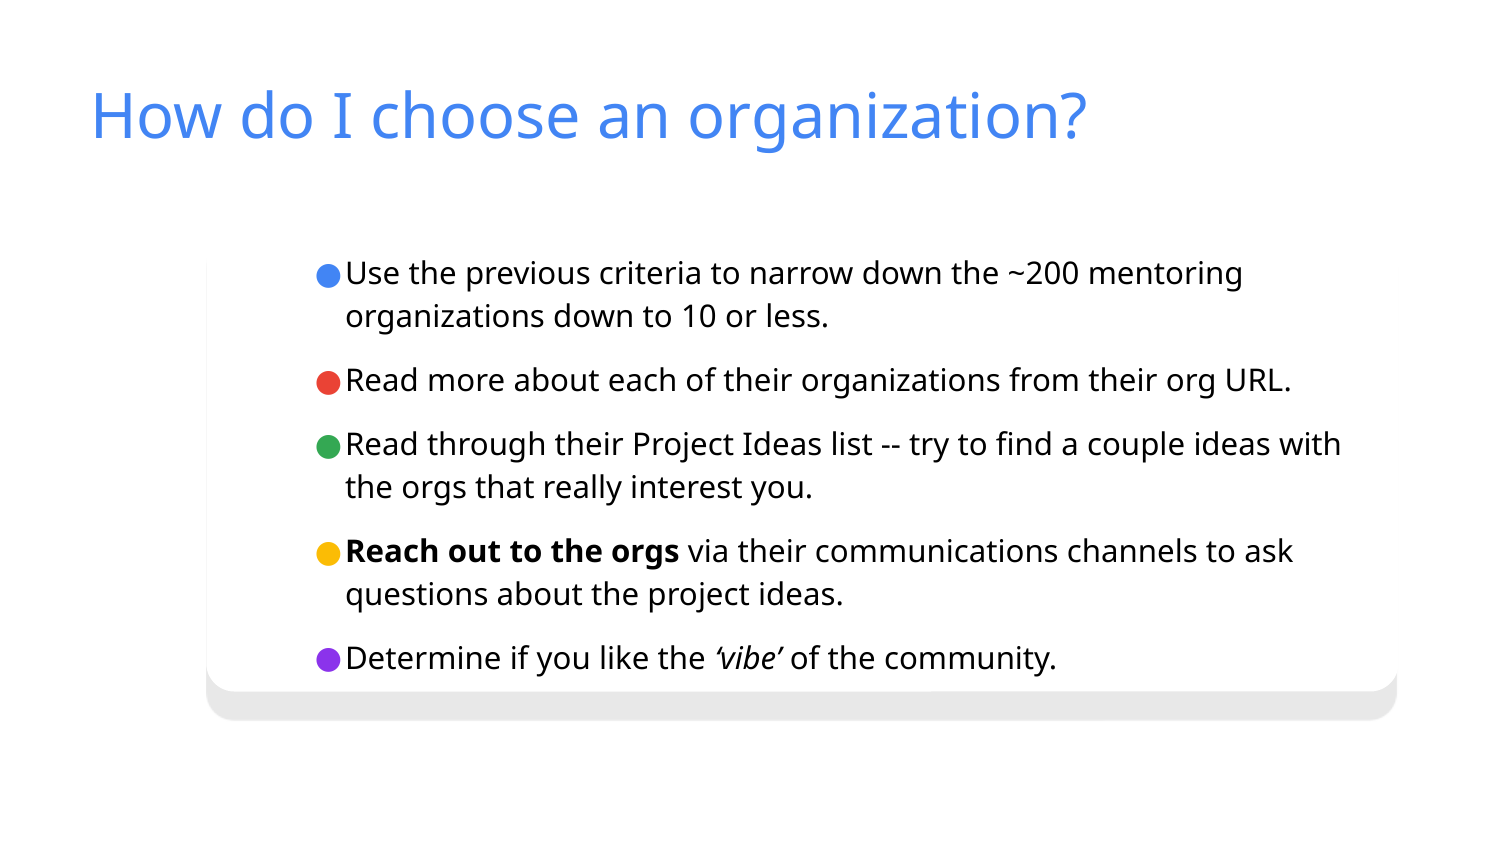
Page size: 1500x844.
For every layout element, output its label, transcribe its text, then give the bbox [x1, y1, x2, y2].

text_box [206, 208, 1399, 692]
title How do I choose an organization? [75, 60, 1425, 126]
text_box Use the previous criteria to narrow down the ~200 mentoring organizations down to 10 or less. Read more about each of their organizations from their org URL. Read through their Project Ideas list -- try to find a couple ideas with the orgs that really interest you. Reach out to the orgs via their communications channels to ask questions about the project ideas. Determine if you like the ‘vibe’ of the community. [262, 238, 1390, 686]
